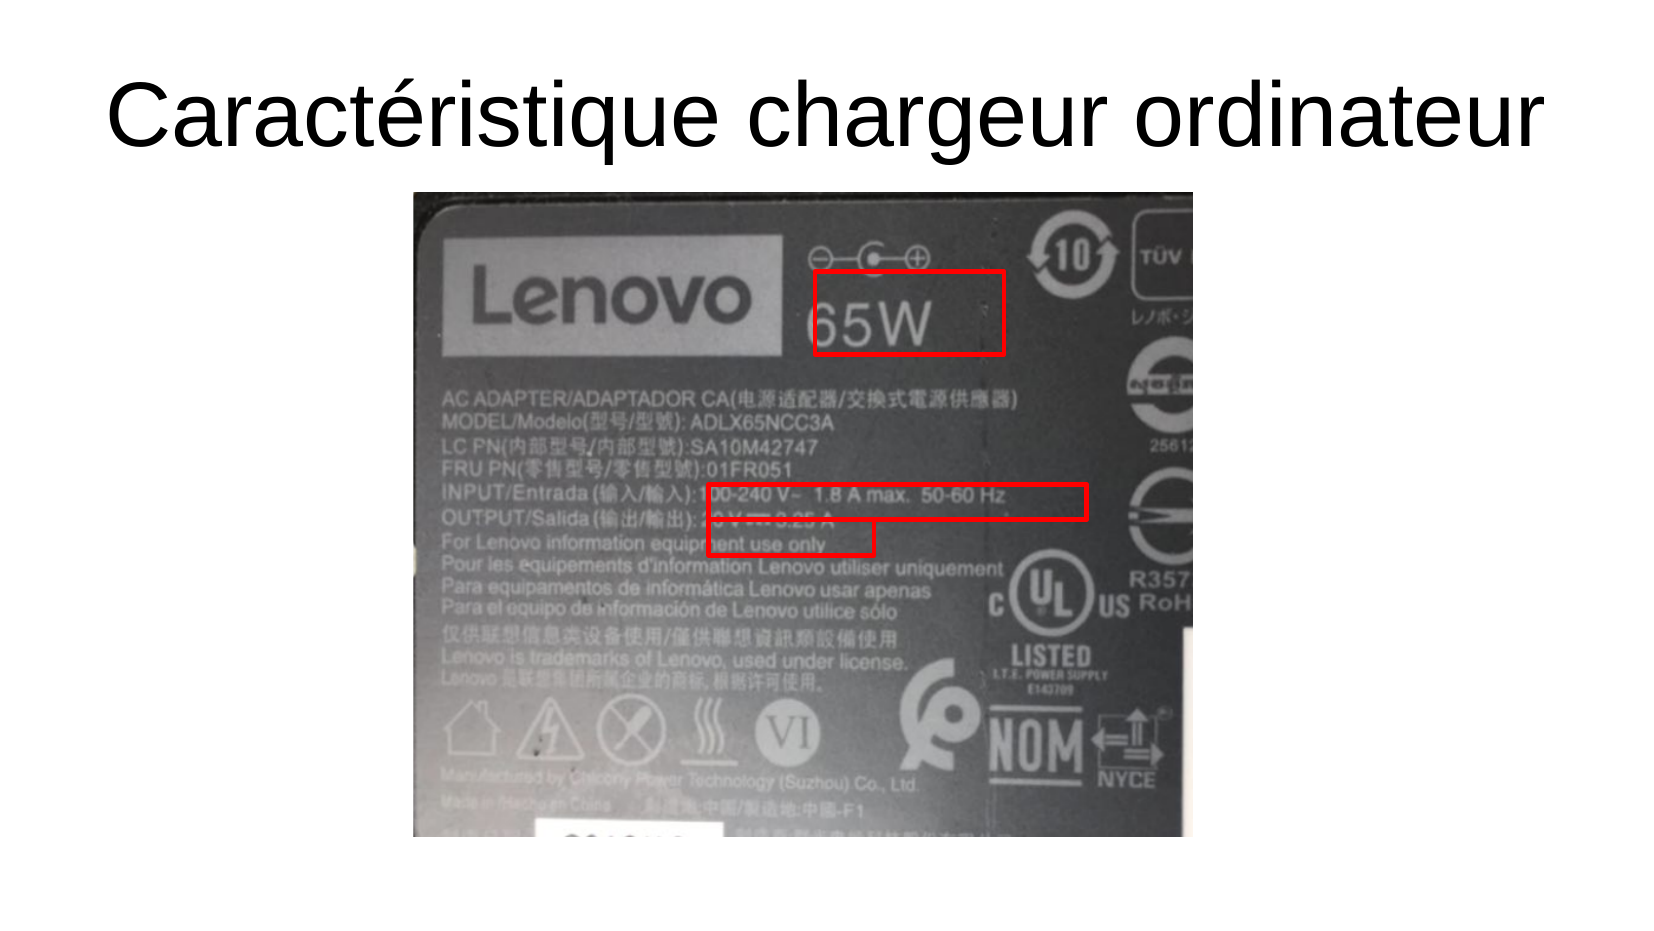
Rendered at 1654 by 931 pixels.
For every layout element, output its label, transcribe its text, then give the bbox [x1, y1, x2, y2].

picture [413, 192, 1193, 837]
title Caractéristique chargeur ordinateur [82, 37, 1571, 193]
